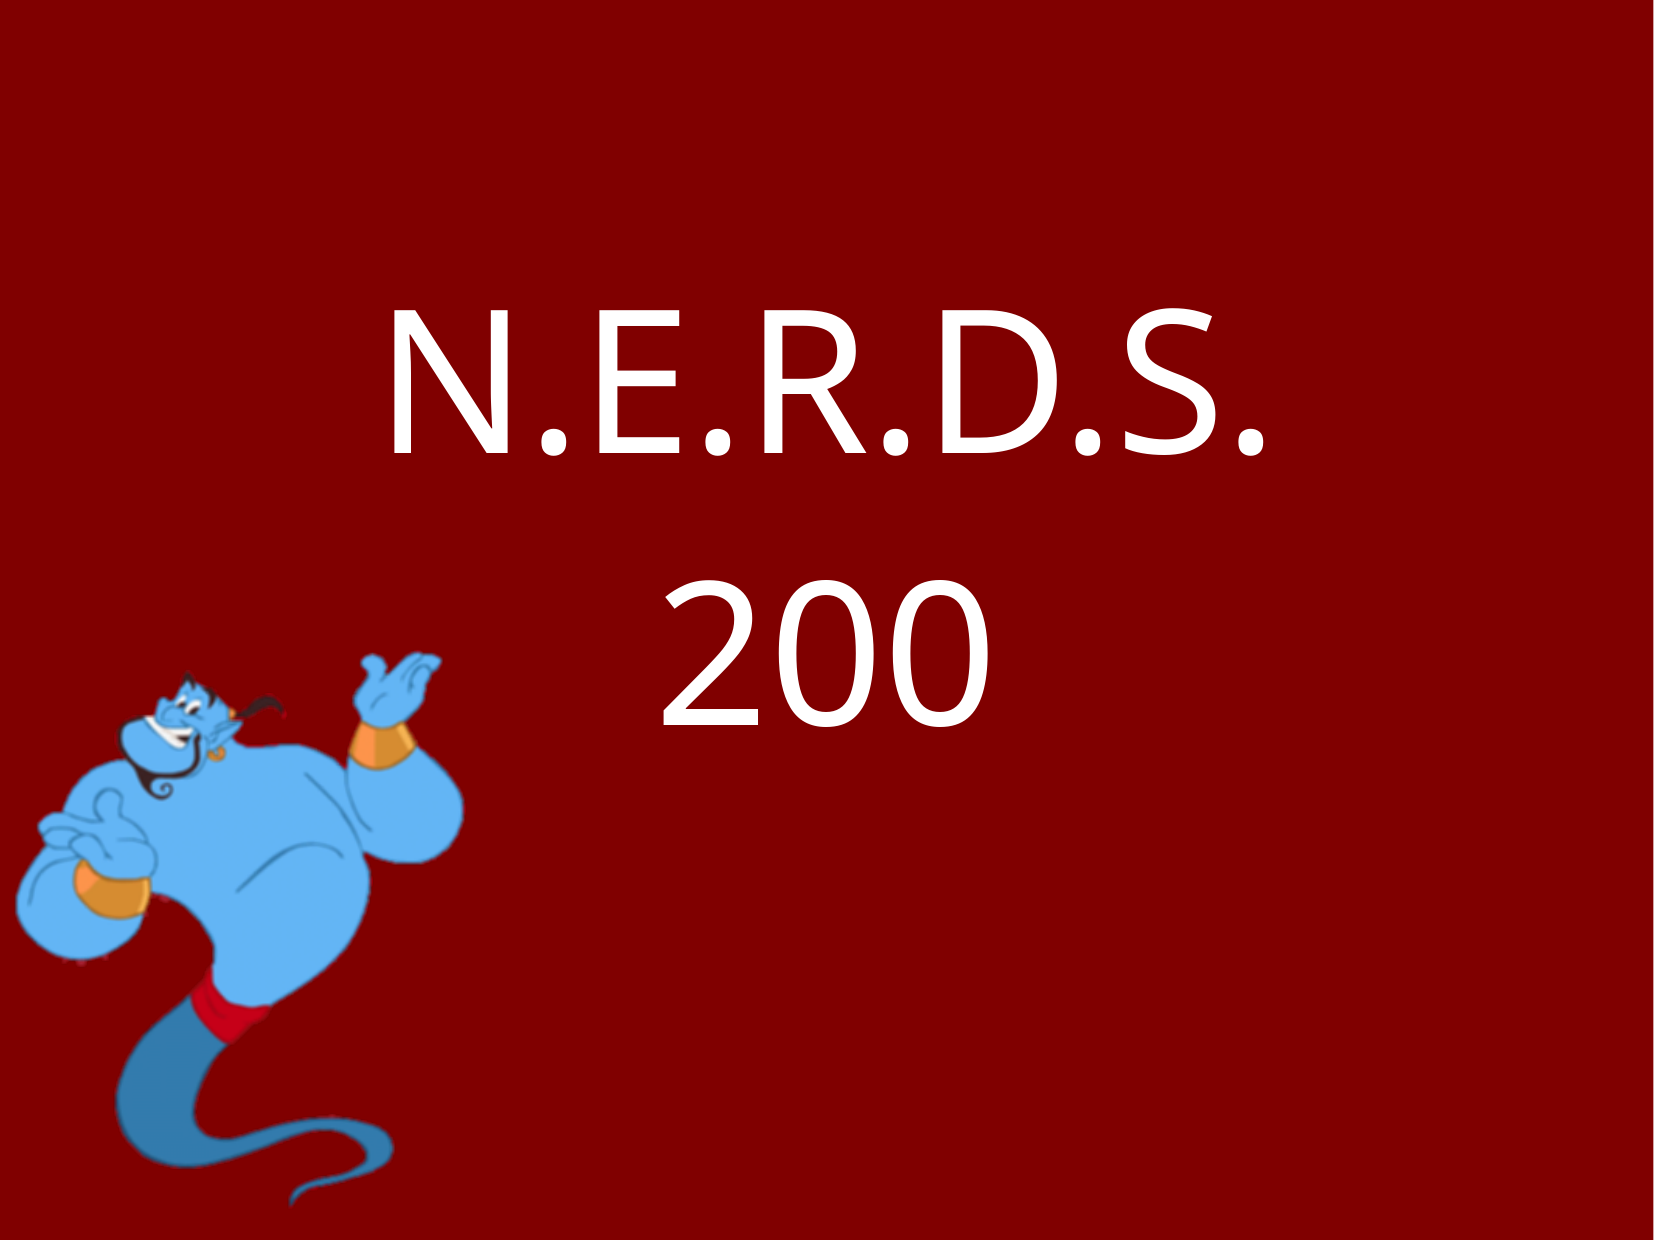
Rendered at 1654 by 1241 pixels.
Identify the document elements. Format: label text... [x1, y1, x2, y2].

subtitle N.E.R.D.S. 200 [82, 49, 1571, 975]
picture [7, 620, 473, 1241]
